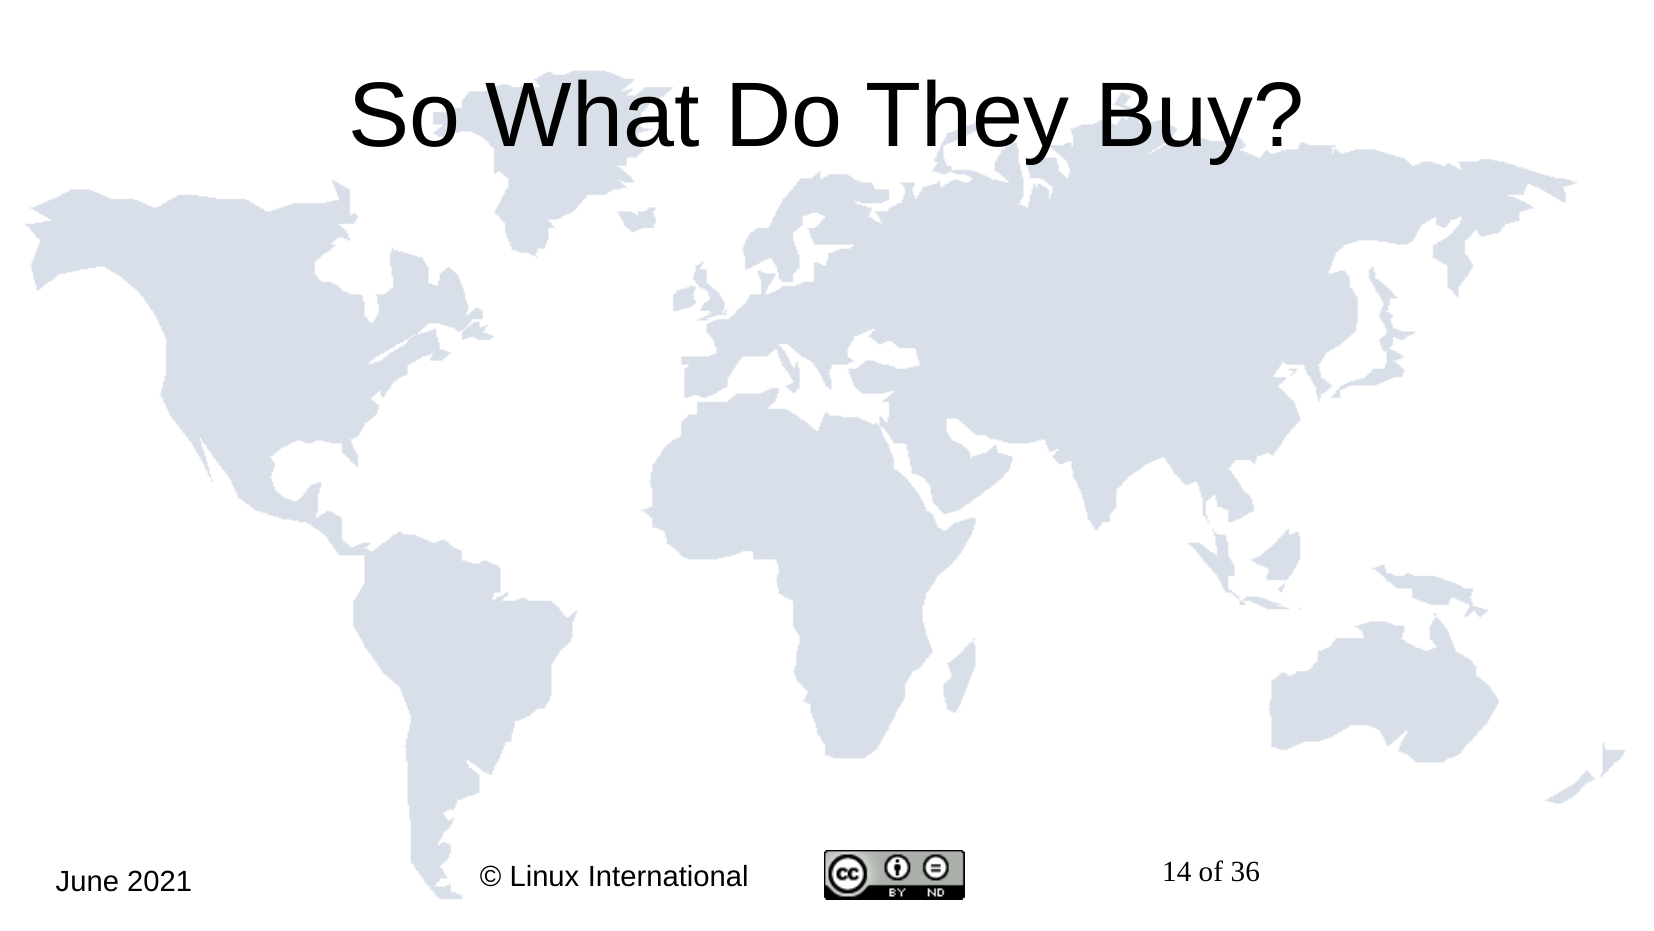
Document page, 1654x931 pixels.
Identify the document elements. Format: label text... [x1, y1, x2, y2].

title So What Do They Buy? [82, 37, 1571, 193]
picture [0, 0, 1654, 931]
